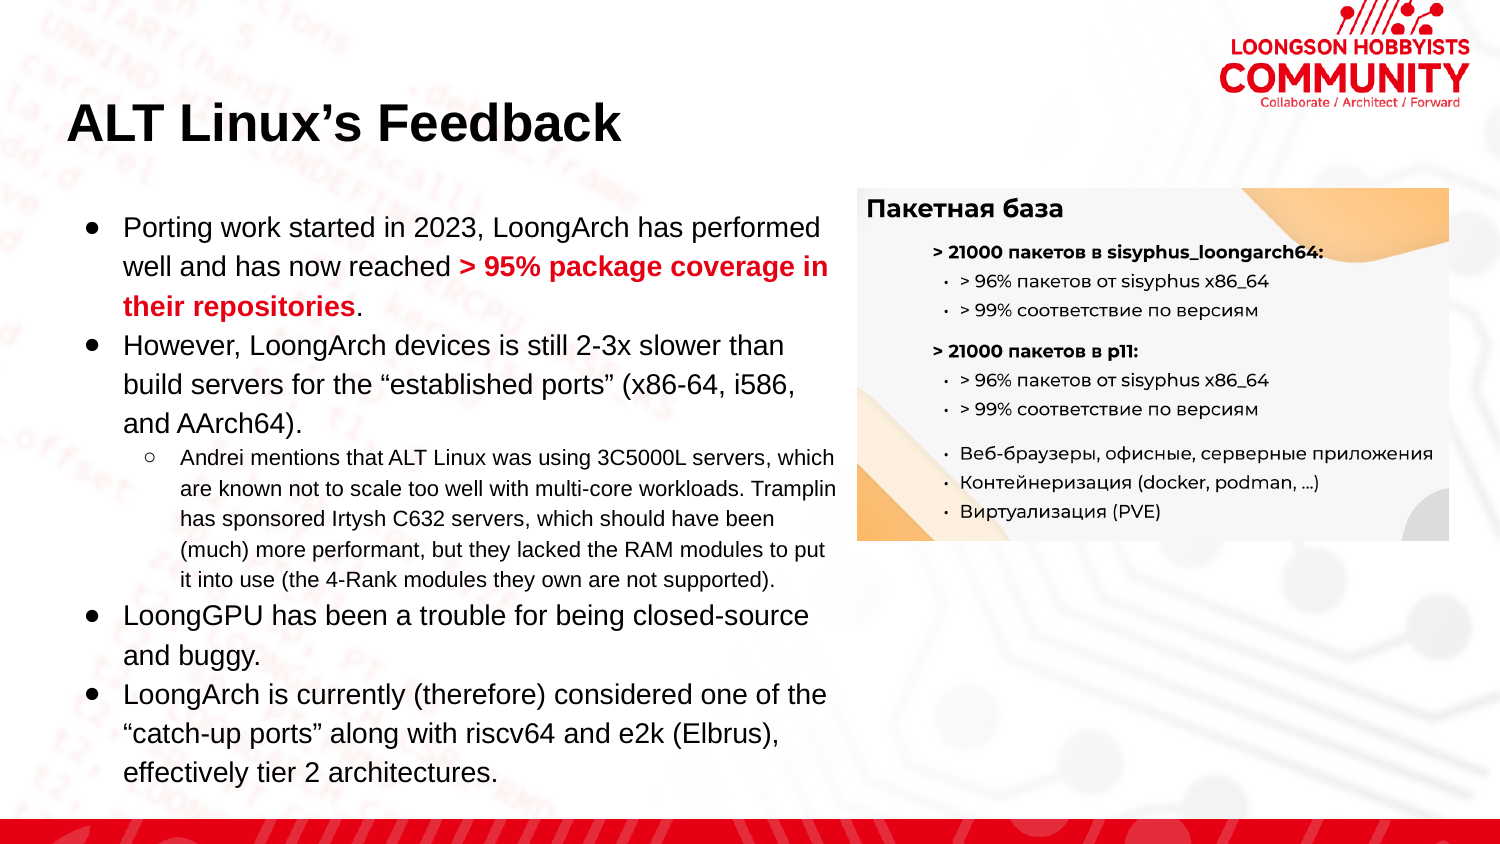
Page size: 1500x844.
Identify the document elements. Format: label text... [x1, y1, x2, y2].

picture [0, 0, 1500, 844]
list Porting work started in 2023, LoongArch has performed well and has now reached > 95% package coverage in their repositories. However, LoongArch devices is still 2-3x slower than build servers for the “established ports” (x86-64, i586, and AArch64). Andrei mentions that ALT Linux was using 3C5000L servers, which are known not to scale too well with multi-core workloads. Tramplin has sponsored Irtysh C632 servers, which should have been (much) more performant, but they lacked the RAM modules to put it into use (the 4-Rank modules they own are not supported). LoongGPU has been a trouble for being closed-source and buggy. LoongArch is currently (therefore) considered one of the “catch-up ports” along with riscv64 and e2k (Elbrus), effectively tier 2 architectures. [51, 189, 858, 807]
title ALT Linux’s Feedback [51, 72, 1449, 167]
